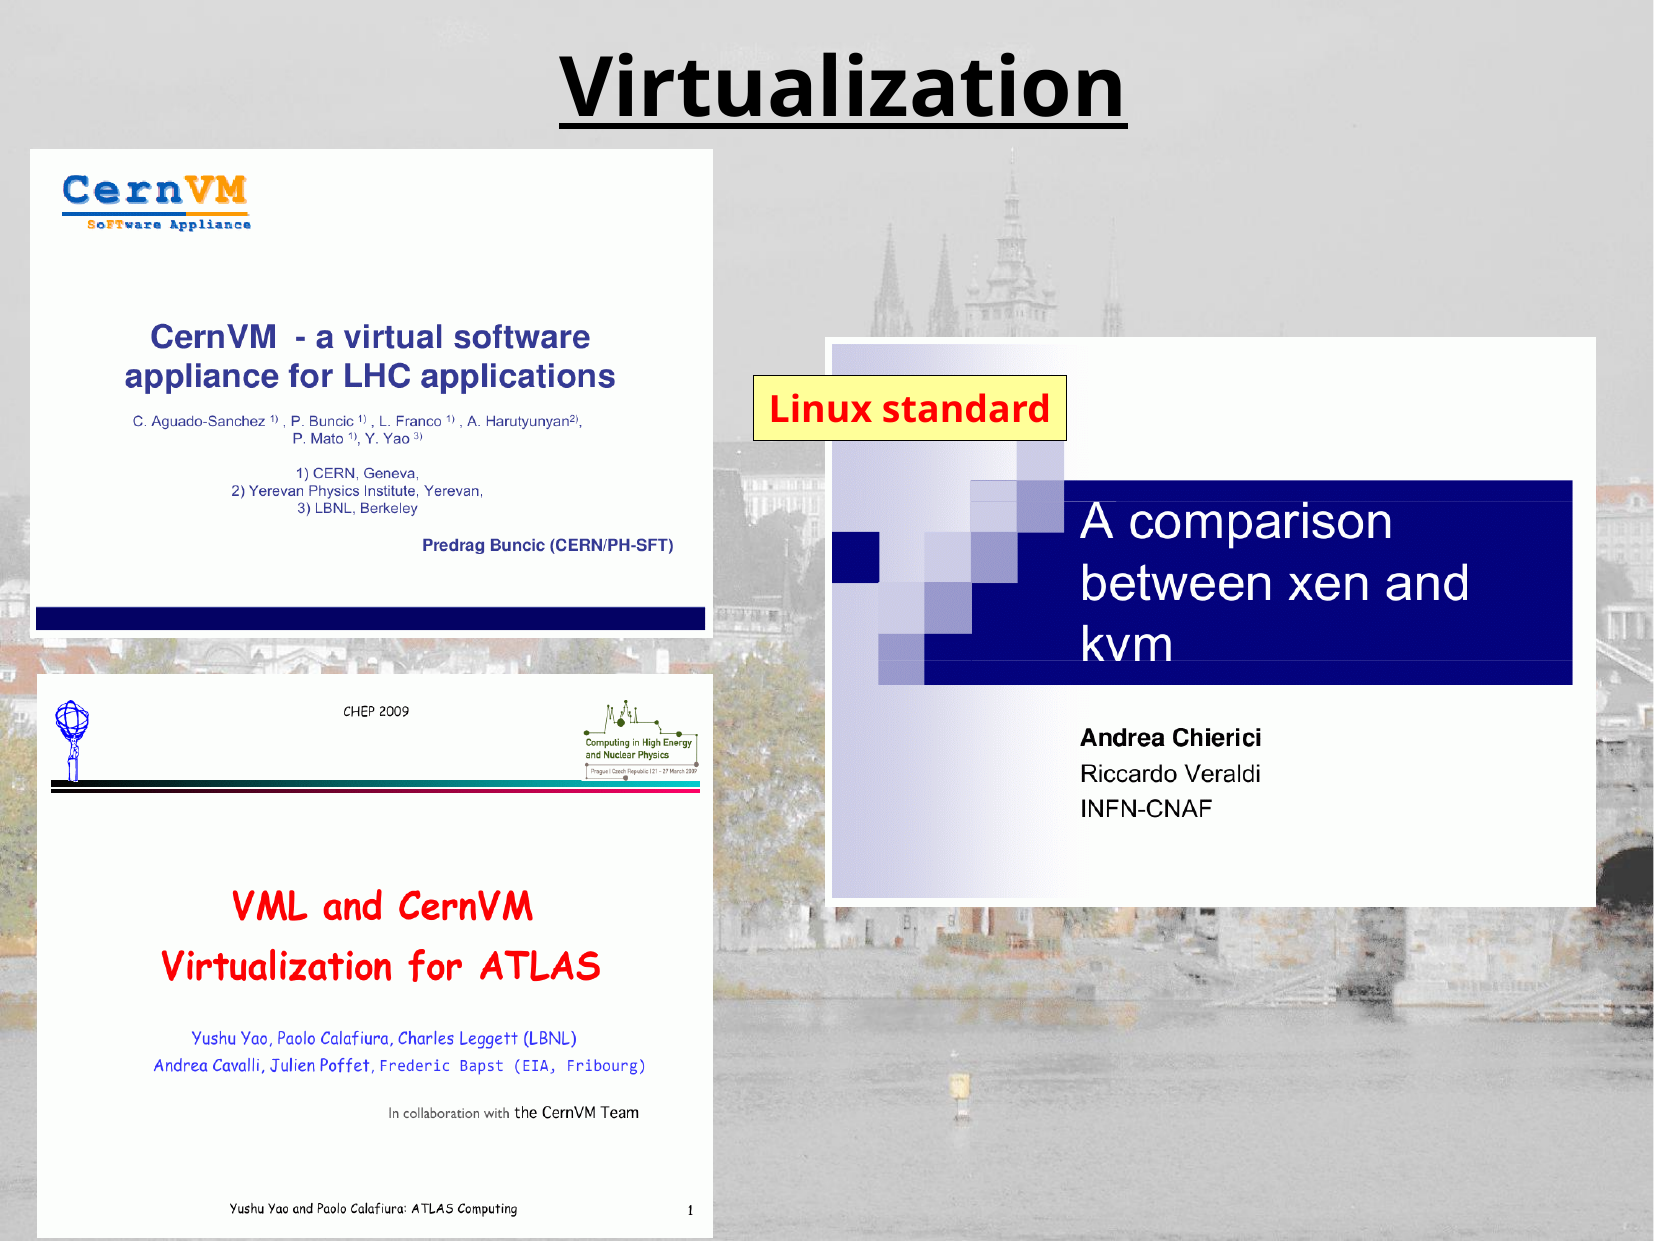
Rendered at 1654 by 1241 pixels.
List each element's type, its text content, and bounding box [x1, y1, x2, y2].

picture [0, 0, 1654, 1241]
text_box Linux standard [753, 375, 1035, 428]
title Virtualization [149, 0, 1538, 168]
